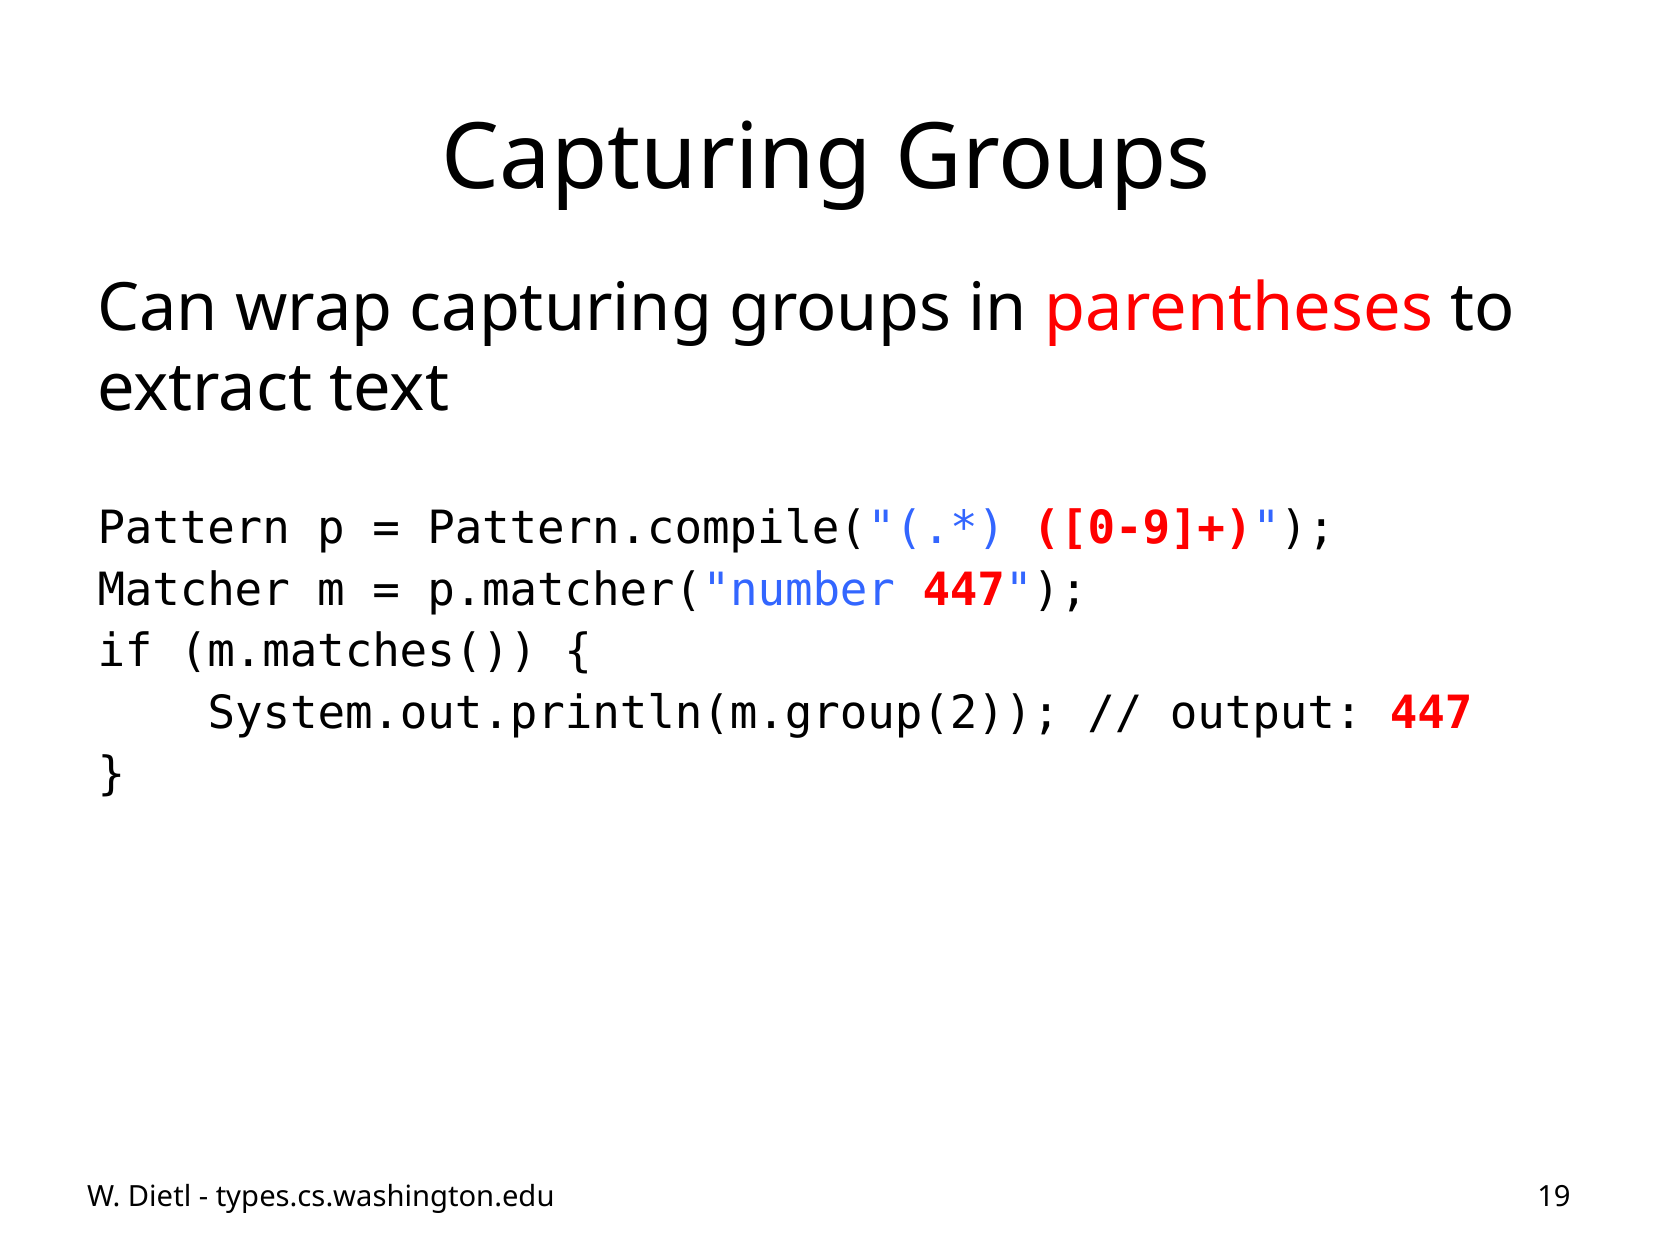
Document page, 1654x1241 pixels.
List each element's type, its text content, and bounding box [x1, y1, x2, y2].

title Capturing Groups [82, 49, 1571, 256]
text_box Can wrap capturing groups in parentheses to extract text [82, 256, 1571, 432]
text_box Pattern p = Pattern.compile("(.*) ([0-9]+)"); Matcher m = p.matcher("number 447"); if (m.matches()) { System.out.println(m.group(2)); // output: 447 } [82, 493, 1571, 901]
